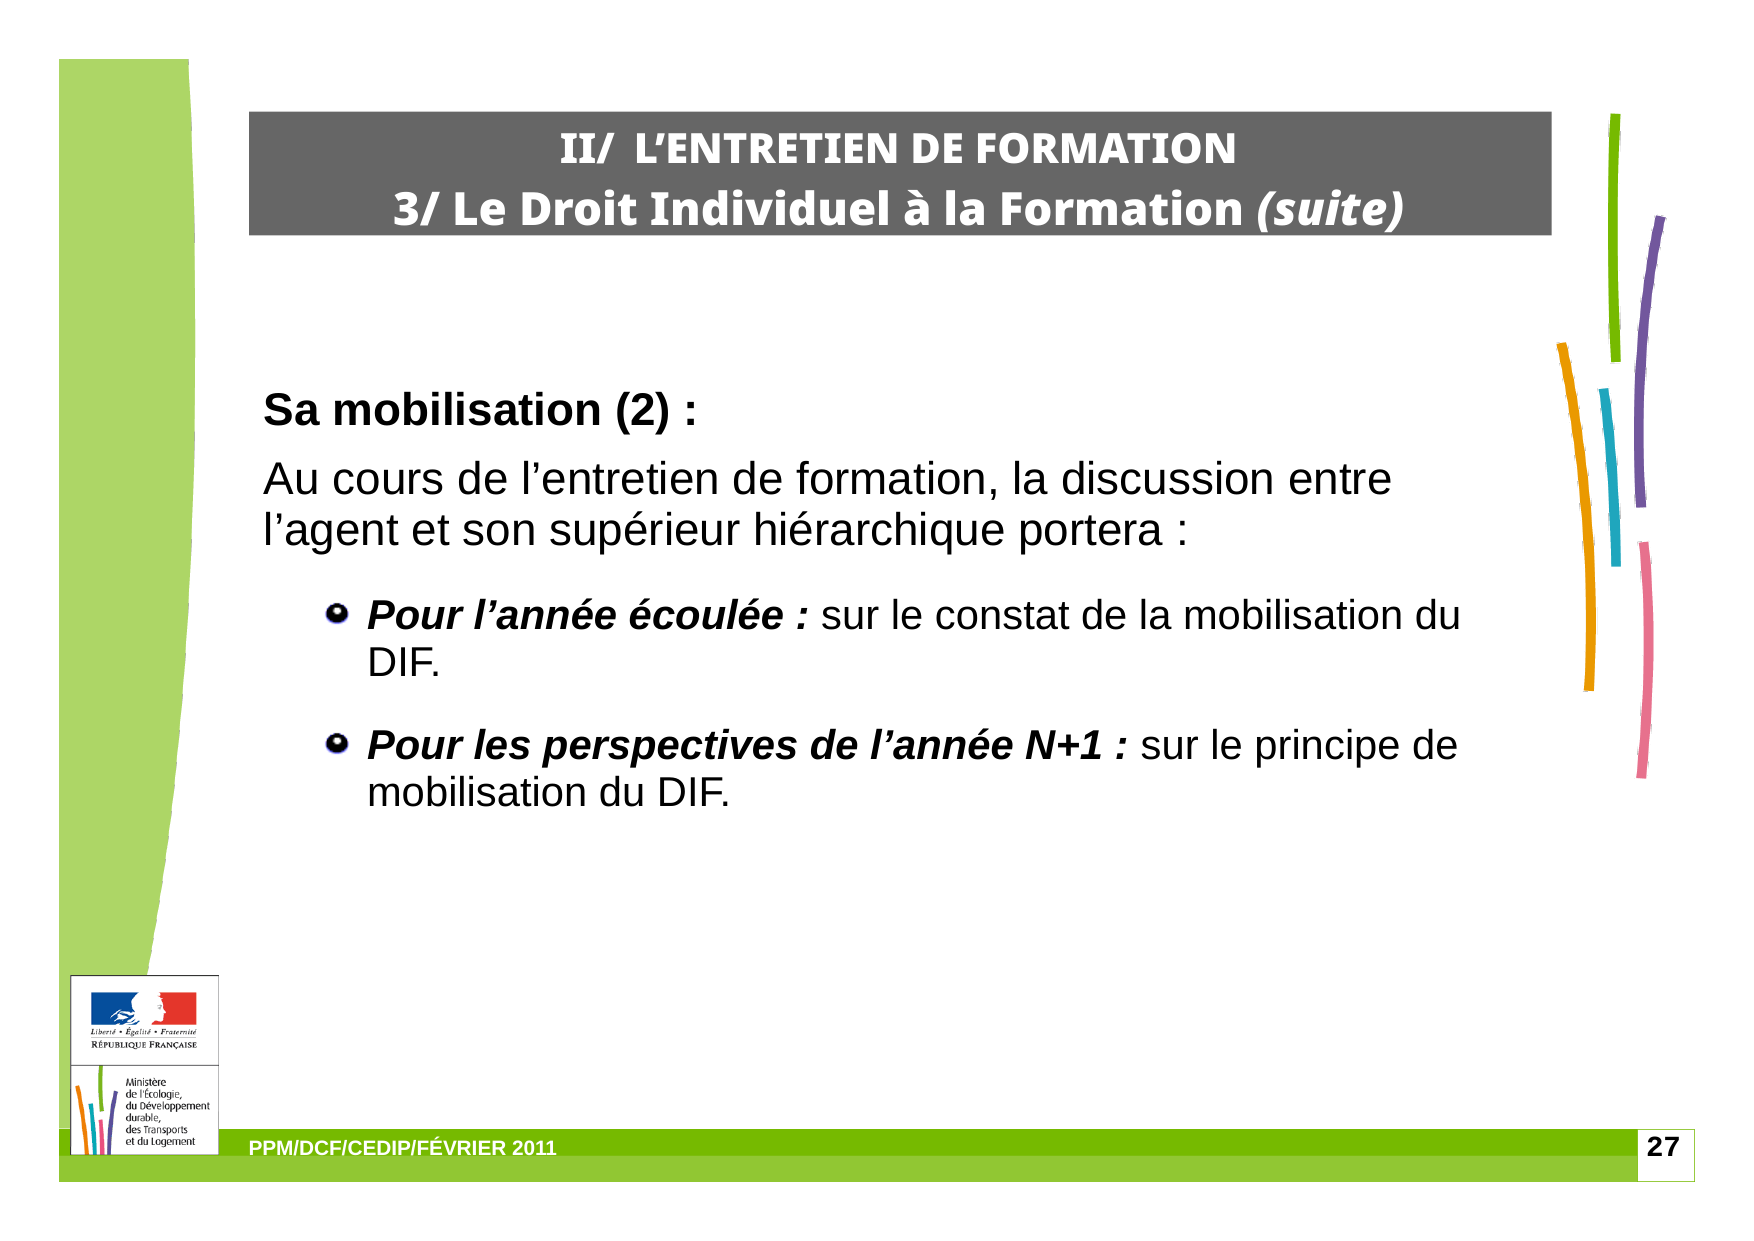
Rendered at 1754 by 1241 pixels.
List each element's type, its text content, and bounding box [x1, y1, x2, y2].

text_box II/ L’ENTRETIEN DE FORMATION 3/ Le Droit Individuel à la Formation (suite) [247, 111, 1551, 251]
text_box Sa mobilisation (2) : Au cours de l’entretien de formation, la discussion entre l’agent et son supérieur hiérarchique portera : Pour l’année écoulée : sur le constat de la mobilisation du DIF. Pour les perspectives de l’année N+1 : sur le principe de mobilisation du DIF. [249, 376, 1548, 825]
text_box PPM/DCF/CEDIP/FÉVRIER 2011 [233, 1129, 592, 1169]
picture [59, 59, 1695, 1182]
